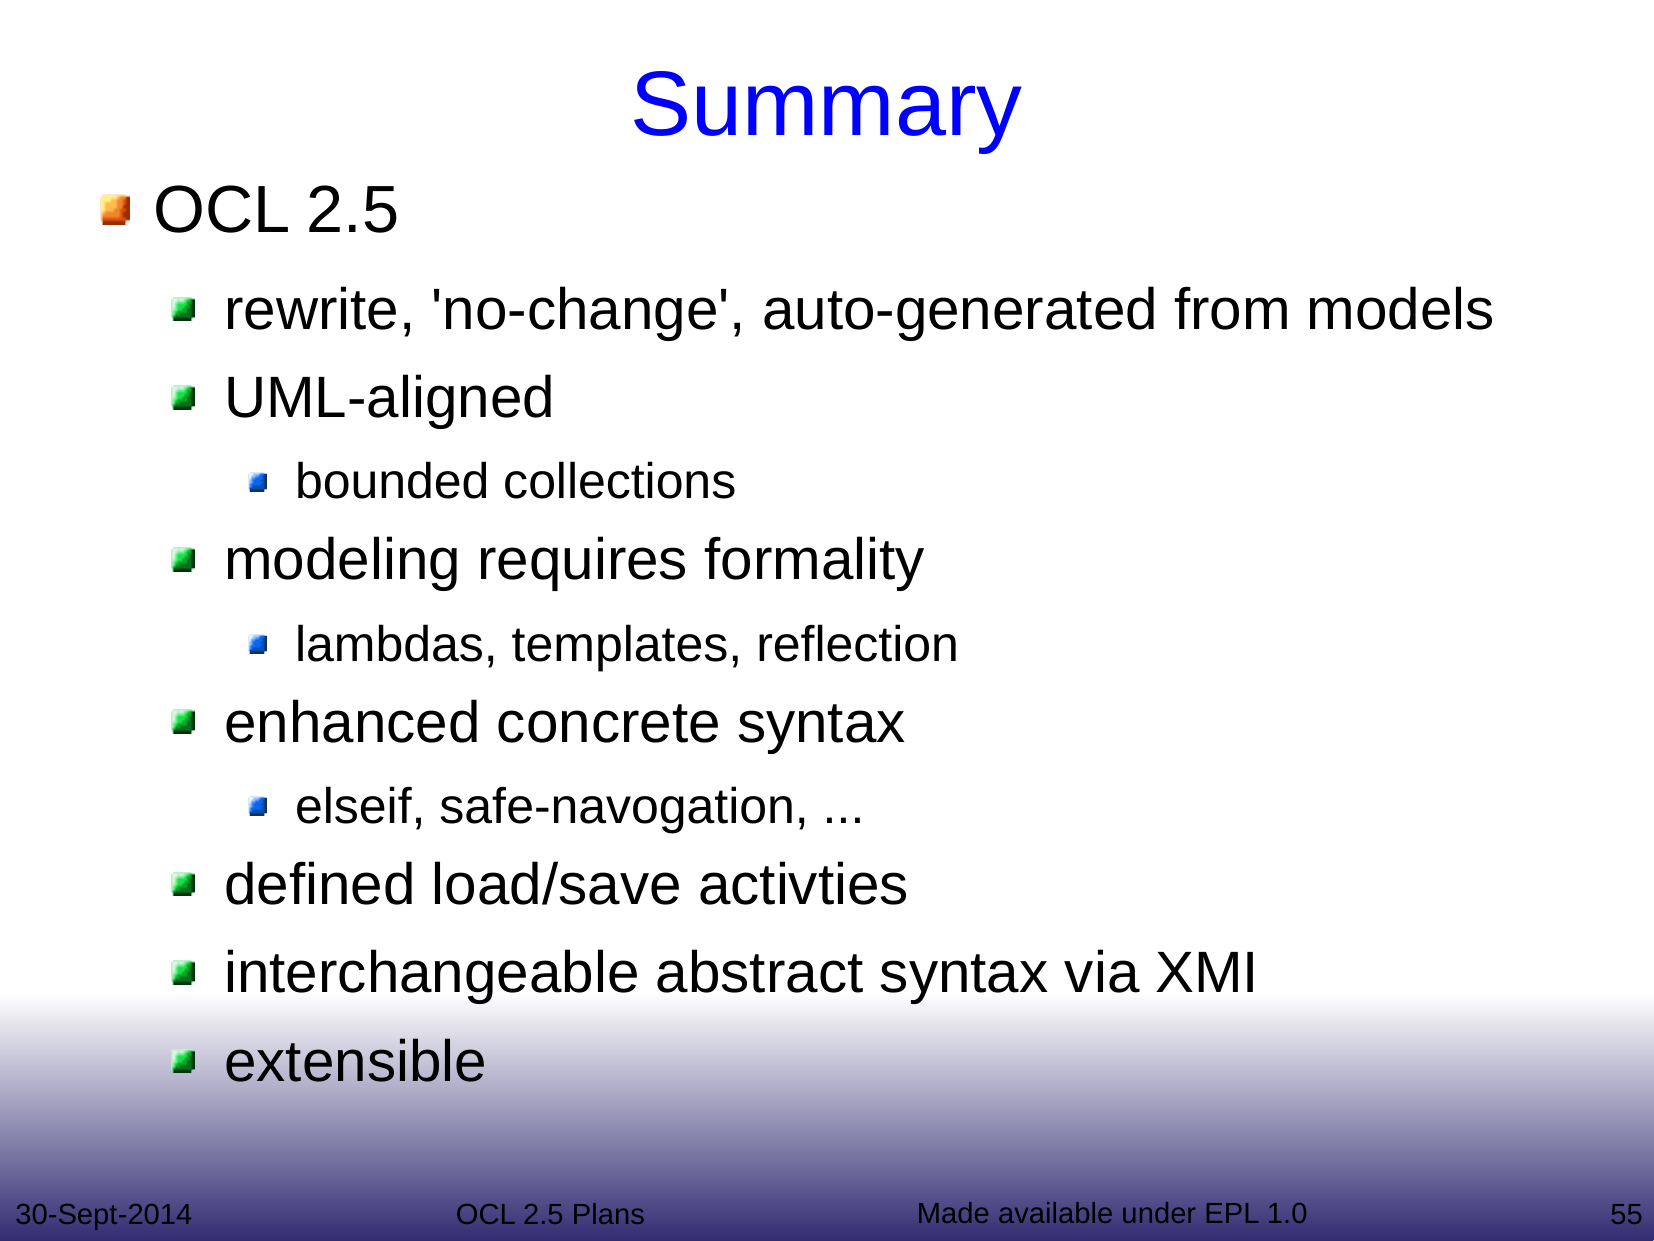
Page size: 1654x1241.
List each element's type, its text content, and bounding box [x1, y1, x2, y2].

list OCL 2.5 rewrite, 'no-change', auto-generated from models UML-aligned bounded collections modeling requires formality lambdas, templates, reflection enhanced concrete syntax elseif, safe-navogation, ... defined load/save activties interchangeable abstract syntax via XMI extensible [82, 172, 1571, 1191]
title Summary [82, 49, 1571, 158]
